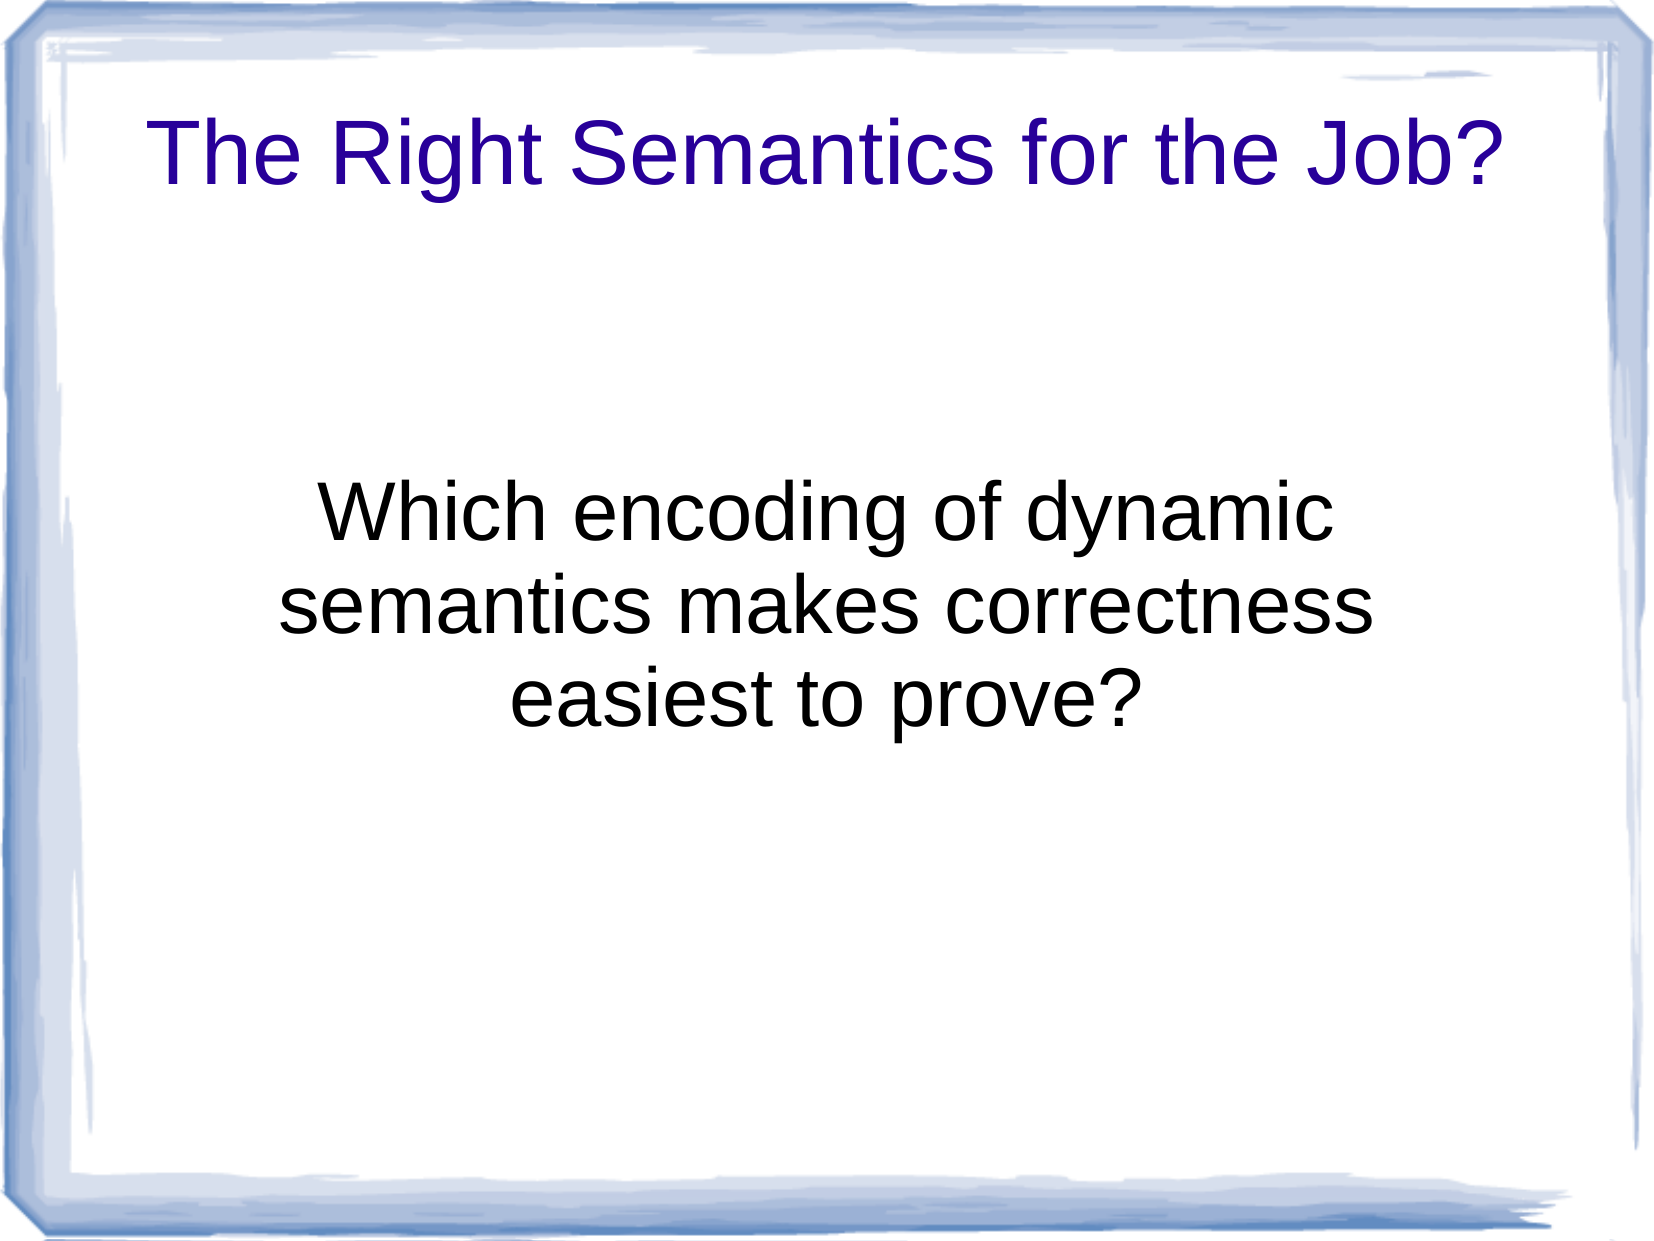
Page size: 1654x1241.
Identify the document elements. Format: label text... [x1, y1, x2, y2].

title The Right Semantics for the Job? [82, 56, 1571, 250]
text_box Which encoding of dynamic semantics makes correctness easiest to prove? [245, 457, 1409, 783]
picture [0, 0, 1654, 1241]
